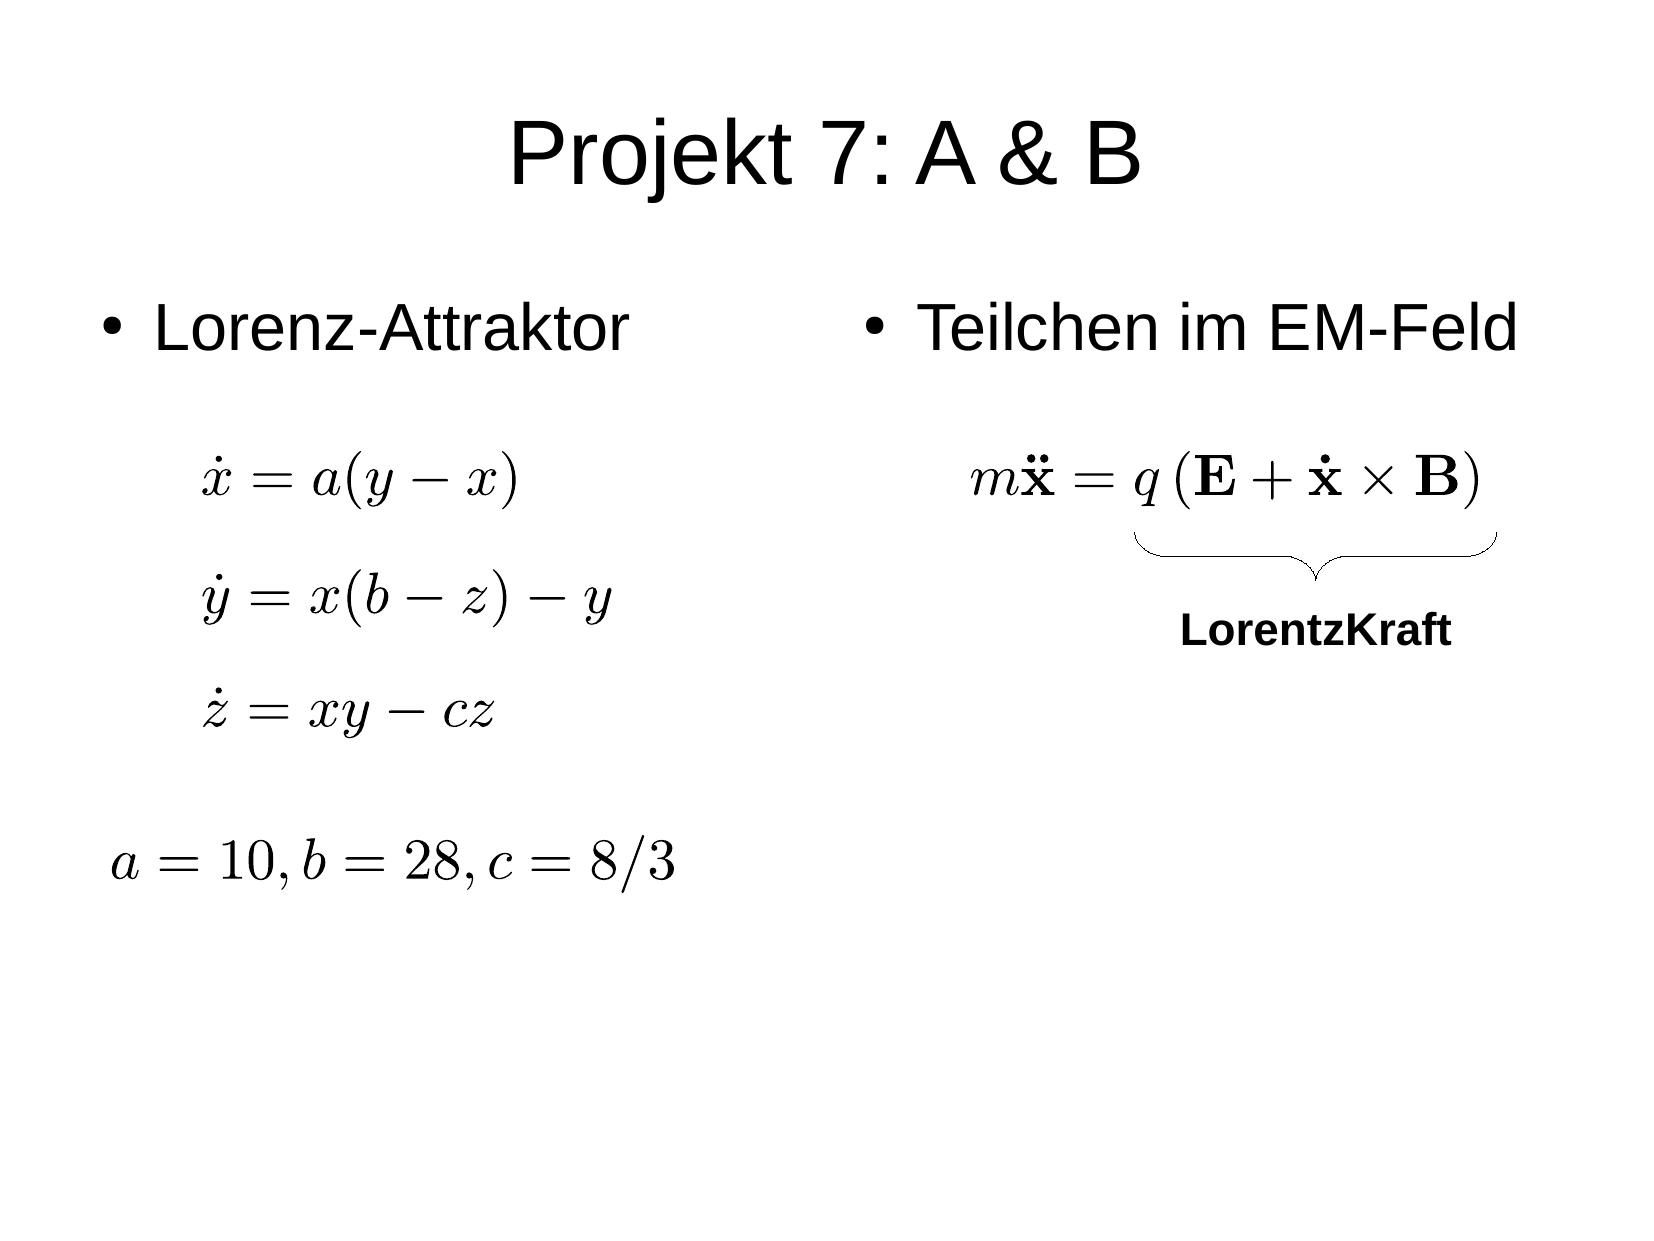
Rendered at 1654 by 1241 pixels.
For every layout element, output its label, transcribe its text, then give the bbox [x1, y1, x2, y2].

text_box [109, 834, 677, 894]
text_box LorentzKraft [1164, 596, 1468, 663]
text_box [969, 451, 1484, 510]
list Teilchen im EM-Feld [845, 290, 1572, 1094]
text_box [200, 451, 522, 510]
title Projekt 7: A & B [82, 49, 1571, 257]
list Lorenz-Attraktor [82, 290, 809, 1109]
text_box [200, 687, 497, 739]
text_box [200, 569, 614, 628]
